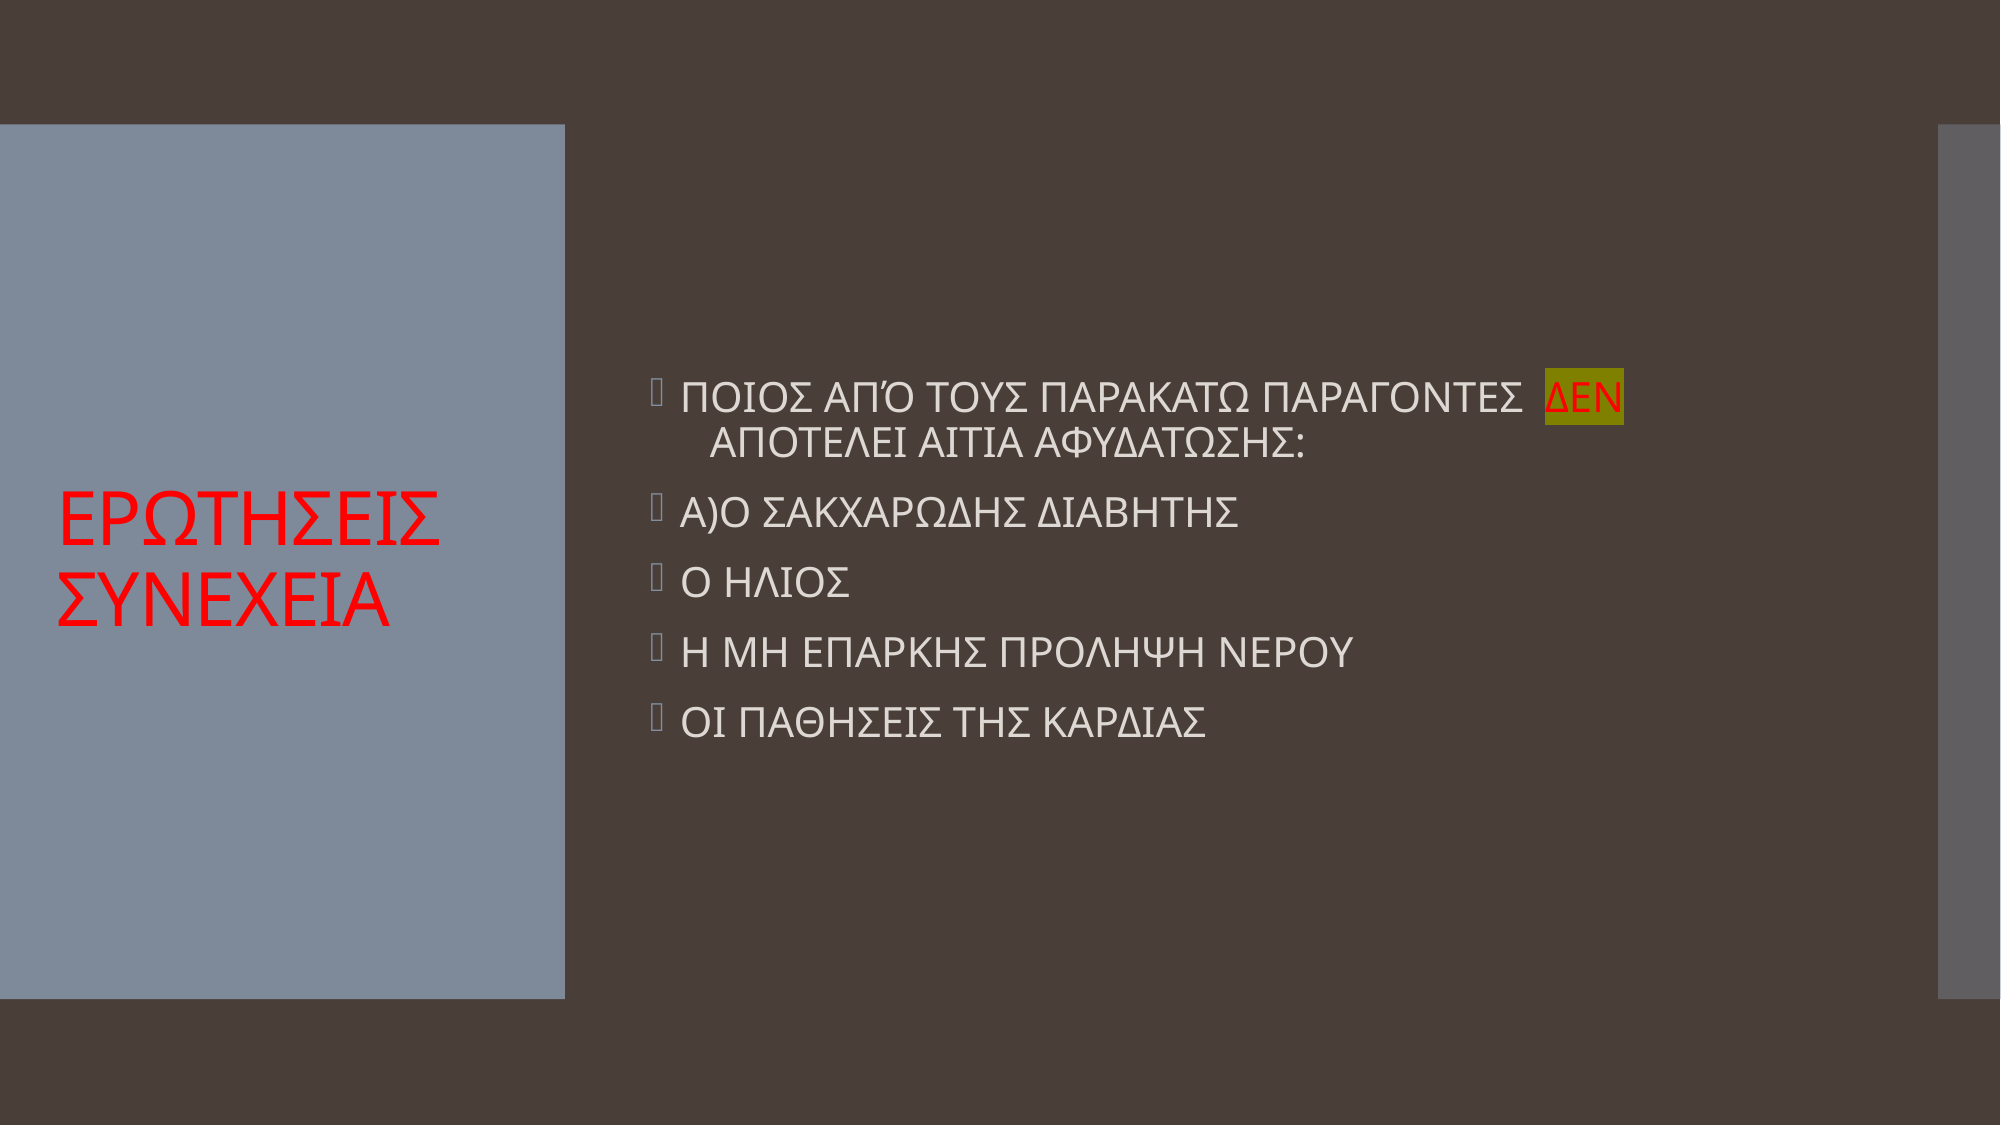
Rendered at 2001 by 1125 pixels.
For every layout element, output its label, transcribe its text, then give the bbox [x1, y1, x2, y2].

title ΕΡΩΤΗΣΕΙΣ ΣΥΝΕΧΕΙΑ [41, 184, 526, 940]
list ΠΟΙΟΣ ΑΠΌ ΤΟΥΣ ΠΑΡΑΚΑΤΩ ΠΑΡΑΓΟΝΤΕΣ ΔΕΝ ΑΠΟΤΕΛΕΙ ΑΙΤΙΑ ΑΦΥΔΑΤΩΣΗΣ: Α)Ο ΣΑΚΧΑΡΩΔΗΣ ΔΙΑΒΗΤΗΣ Ο ΗΛΙΟΣ Η ΜΗ ΕΠΑΡΚΗΣ ΠΡΟΛΗΨΗ ΝΕΡΟΥ ΟΙ ΠΑΘΗΣΕΙΣ ΤΗΣ ΚΑΡΔΙΑΣ [634, 141, 1835, 982]
